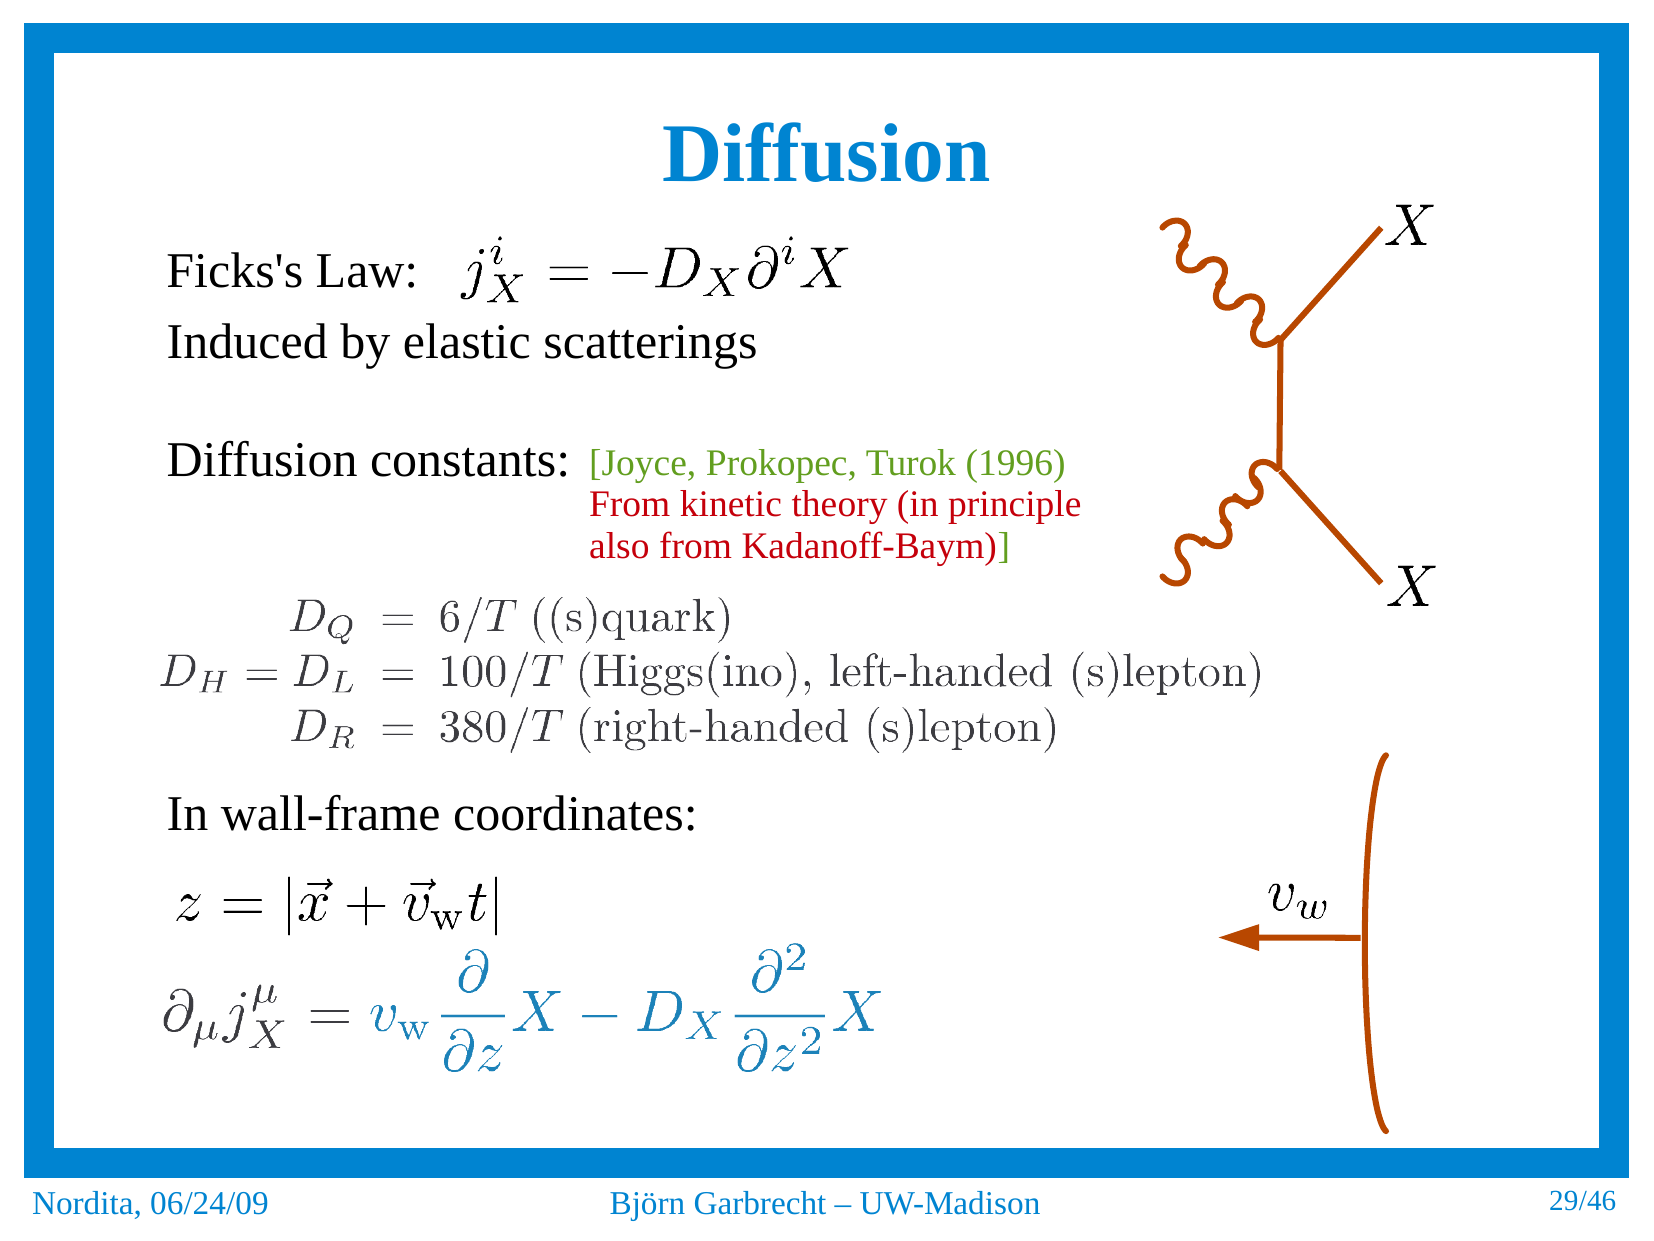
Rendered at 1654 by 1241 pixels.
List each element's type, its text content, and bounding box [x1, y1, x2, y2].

text_box In wall-frame coordinates: [151, 778, 713, 854]
text_box [Joyce, Prokopec, Turok (1996) From kinetic theory (in principle also from Kadanoff-Baym)] [574, 434, 1137, 586]
text_box Ficks's Law: [151, 235, 431, 306]
picture [1379, 200, 1450, 253]
picture [1381, 561, 1452, 614]
picture [155, 591, 1270, 757]
picture [156, 869, 892, 1074]
title Diffusion [82, 56, 1571, 250]
text_box [1364, 755, 1387, 1132]
picture [1262, 876, 1338, 924]
text_box Diffusion constants: [151, 424, 587, 500]
text_box Induced by elastic scatterings [151, 306, 773, 382]
picture [451, 231, 860, 307]
